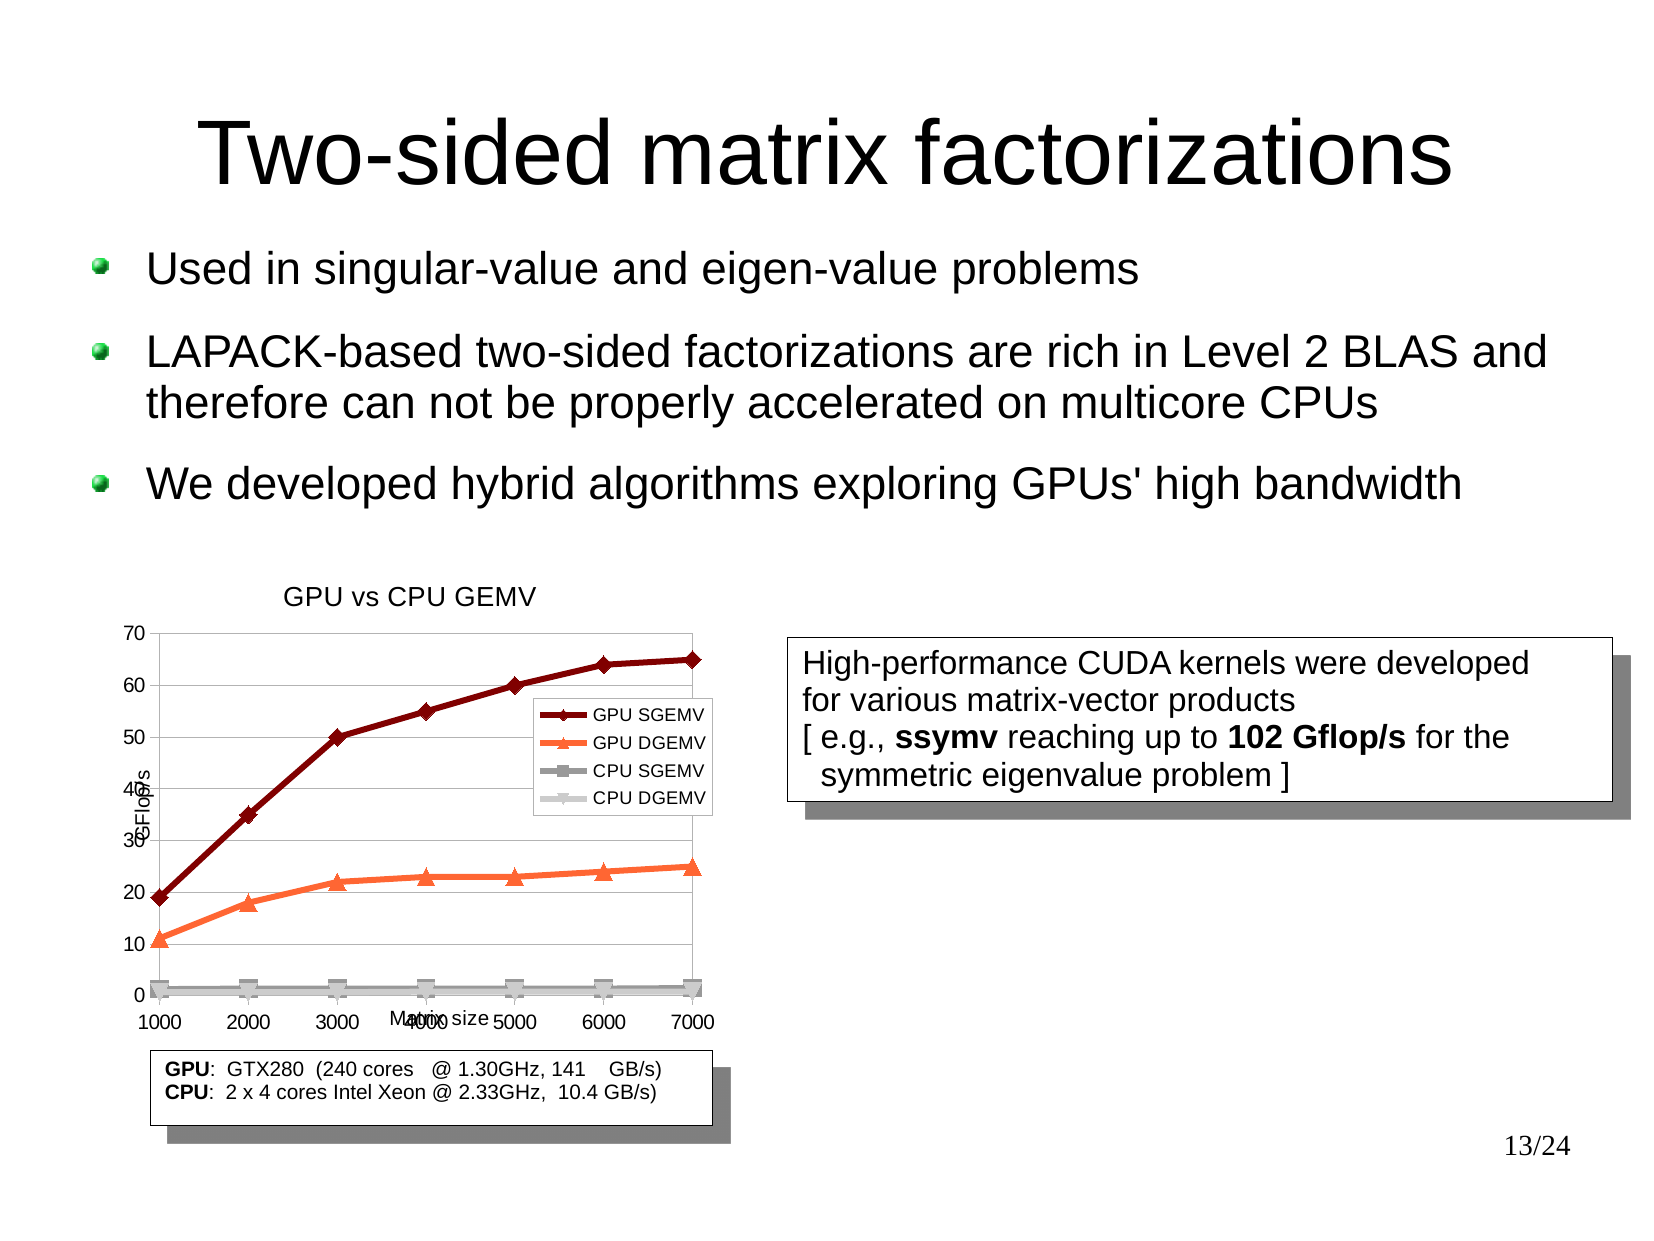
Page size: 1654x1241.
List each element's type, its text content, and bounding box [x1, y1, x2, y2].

list Used in singular-value and eigen-value problems LAPACK-based two-sided factorizations are rich in Level 2 BLAS and therefore can not be properly accelerated on multicore CPUs We developed hybrid algorithms exploring GPUs' high bandwidth [75, 235, 1605, 1040]
chart [112, 562, 717, 1051]
text_box GPU: GTX280 (240 cores @ 1.30GHz, 141 GB/s) CPU: 2 x 4 cores Intel Xeon @ 2.33GHz, 10.4 GB/s) [150, 1050, 713, 1126]
title Two-sided matrix factorizations [82, 49, 1571, 235]
text_box High-performance CUDA kernels were developed for various matrix-vector products [ e.g., ssymv reaching up to 102 Gflop/s for the symmetric eigenvalue problem ] [787, 637, 1613, 802]
